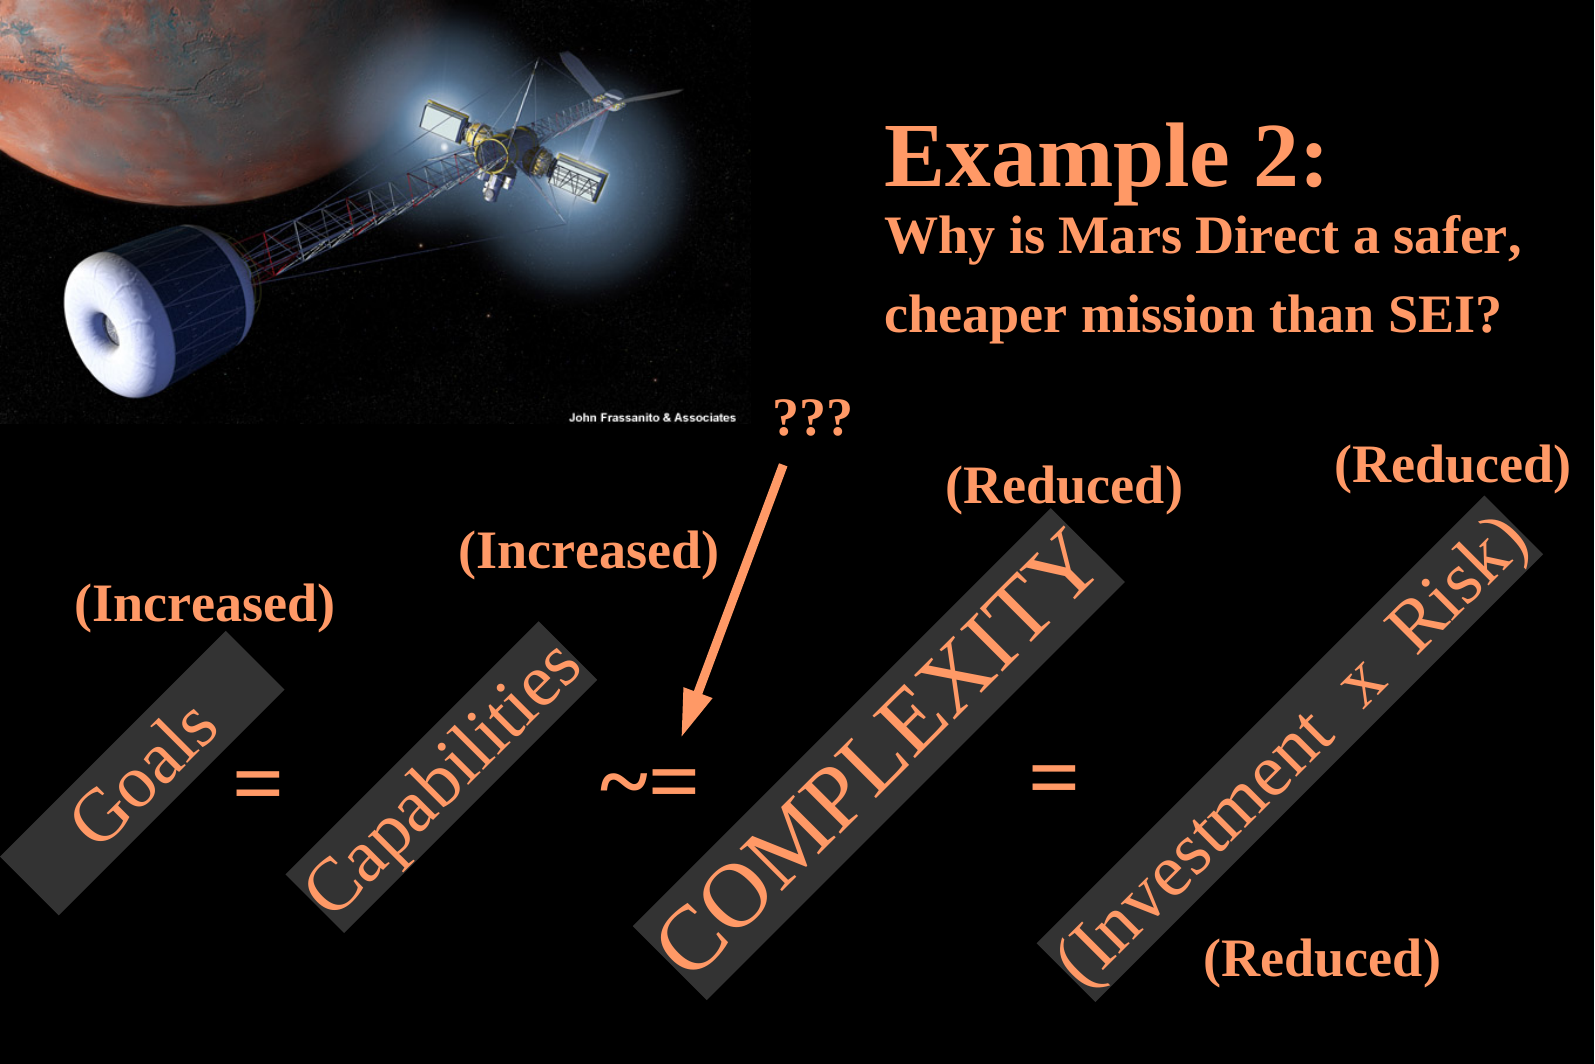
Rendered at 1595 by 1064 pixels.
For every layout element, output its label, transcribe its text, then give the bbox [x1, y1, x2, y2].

text_box ??? [700, 386, 926, 449]
text_box Capabilities [285, 621, 598, 934]
text_box Example 2: Why is Mars Direct a safer, cheaper mission than SEI? [884, 103, 1547, 350]
text_box (Investment x Risk) [1036, 496, 1544, 1002]
picture [0, 0, 751, 424]
text_box (Reduced) [1203, 928, 1442, 990]
text_box = [1028, 726, 1081, 829]
text_box (Increased) [66, 572, 344, 635]
text_box (Reduced) [1334, 434, 1573, 496]
text_box = [232, 732, 297, 834]
text_box ~= [600, 730, 702, 833]
text_box COMPLEXITY [632, 518, 1125, 1001]
text_box (Increased) [443, 520, 735, 582]
text_box (Reduced) [945, 455, 1184, 518]
text_box Goals [0, 635, 285, 916]
